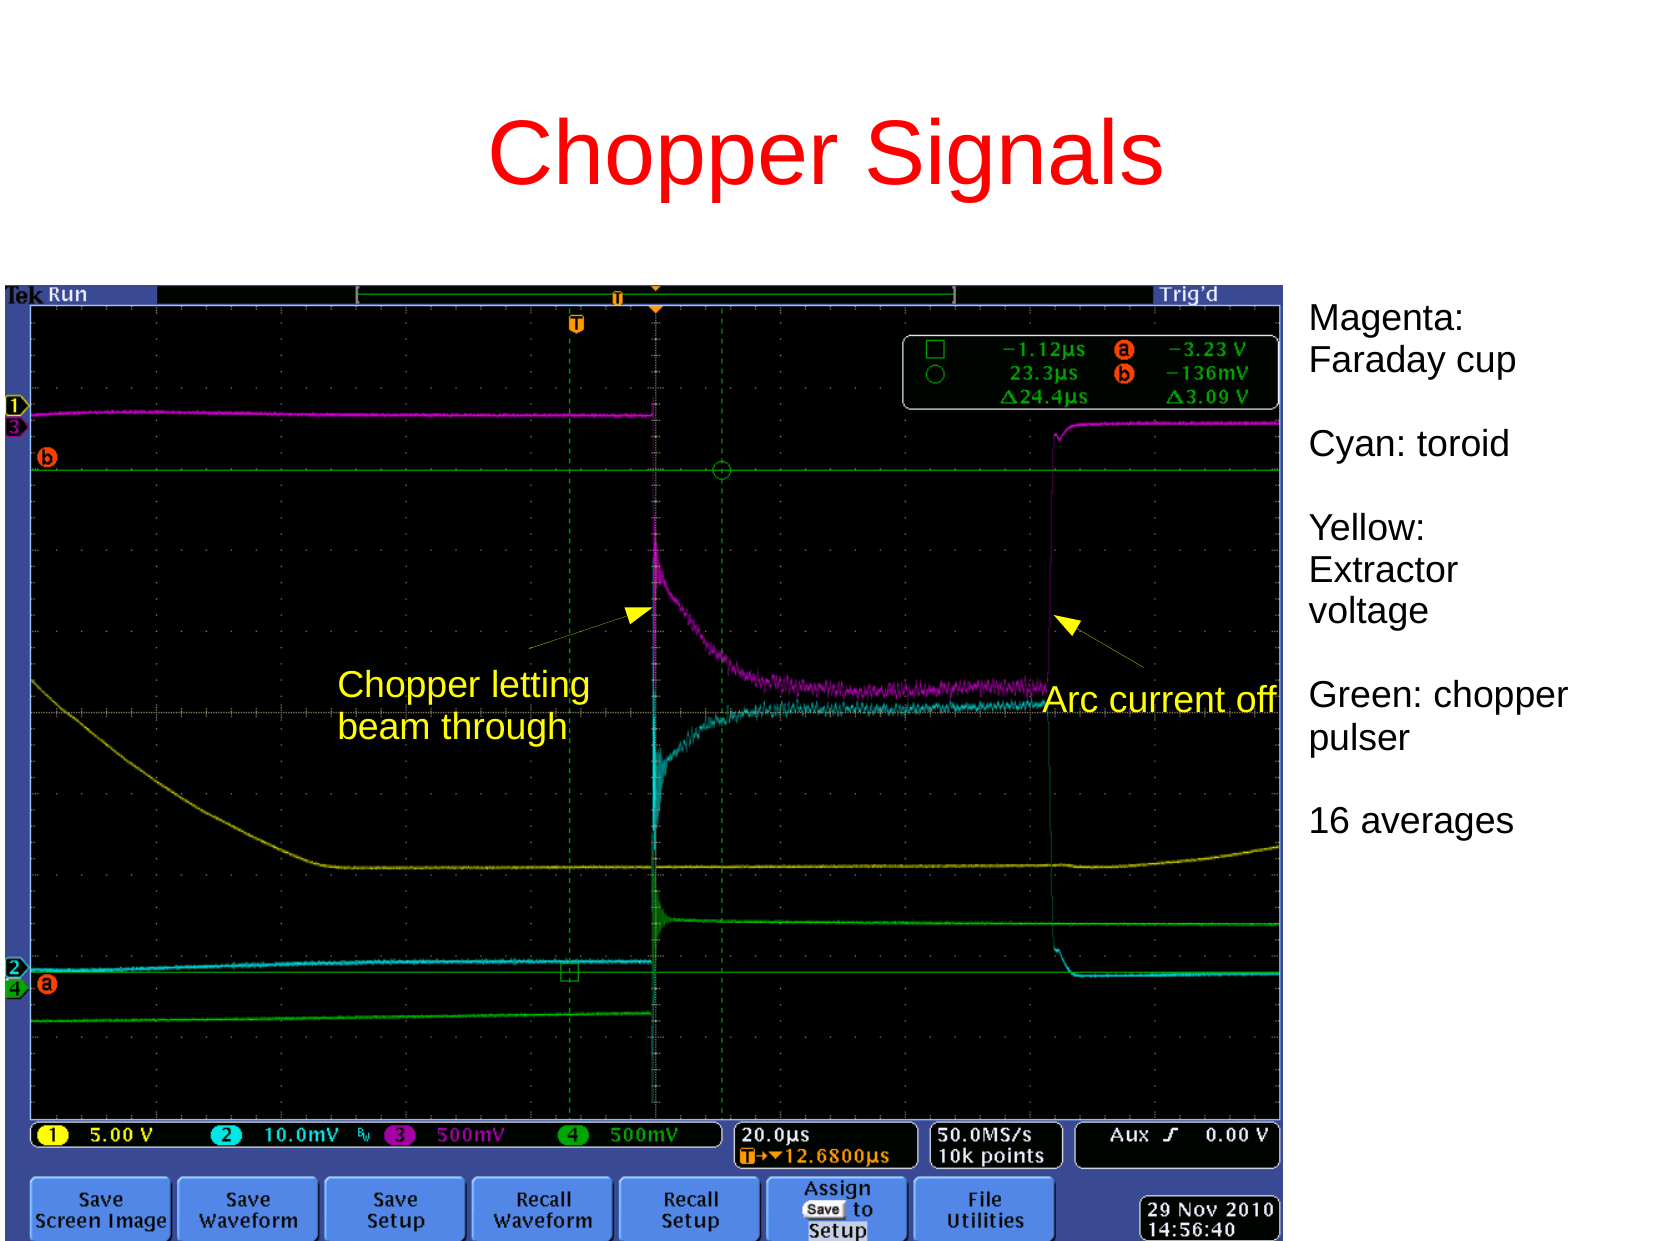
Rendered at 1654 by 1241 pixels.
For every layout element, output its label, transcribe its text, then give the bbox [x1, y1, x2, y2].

title Chopper Signals [82, 49, 1571, 257]
text_box Magenta: Faraday cup Cyan: toroid Yellow: Extractor voltage Green: chopper pulser 16 averages [1293, 288, 1594, 850]
text_box Arc current off [1027, 671, 1292, 781]
text_box Chopper letting beam through [322, 656, 627, 759]
picture [5, 285, 1283, 1241]
